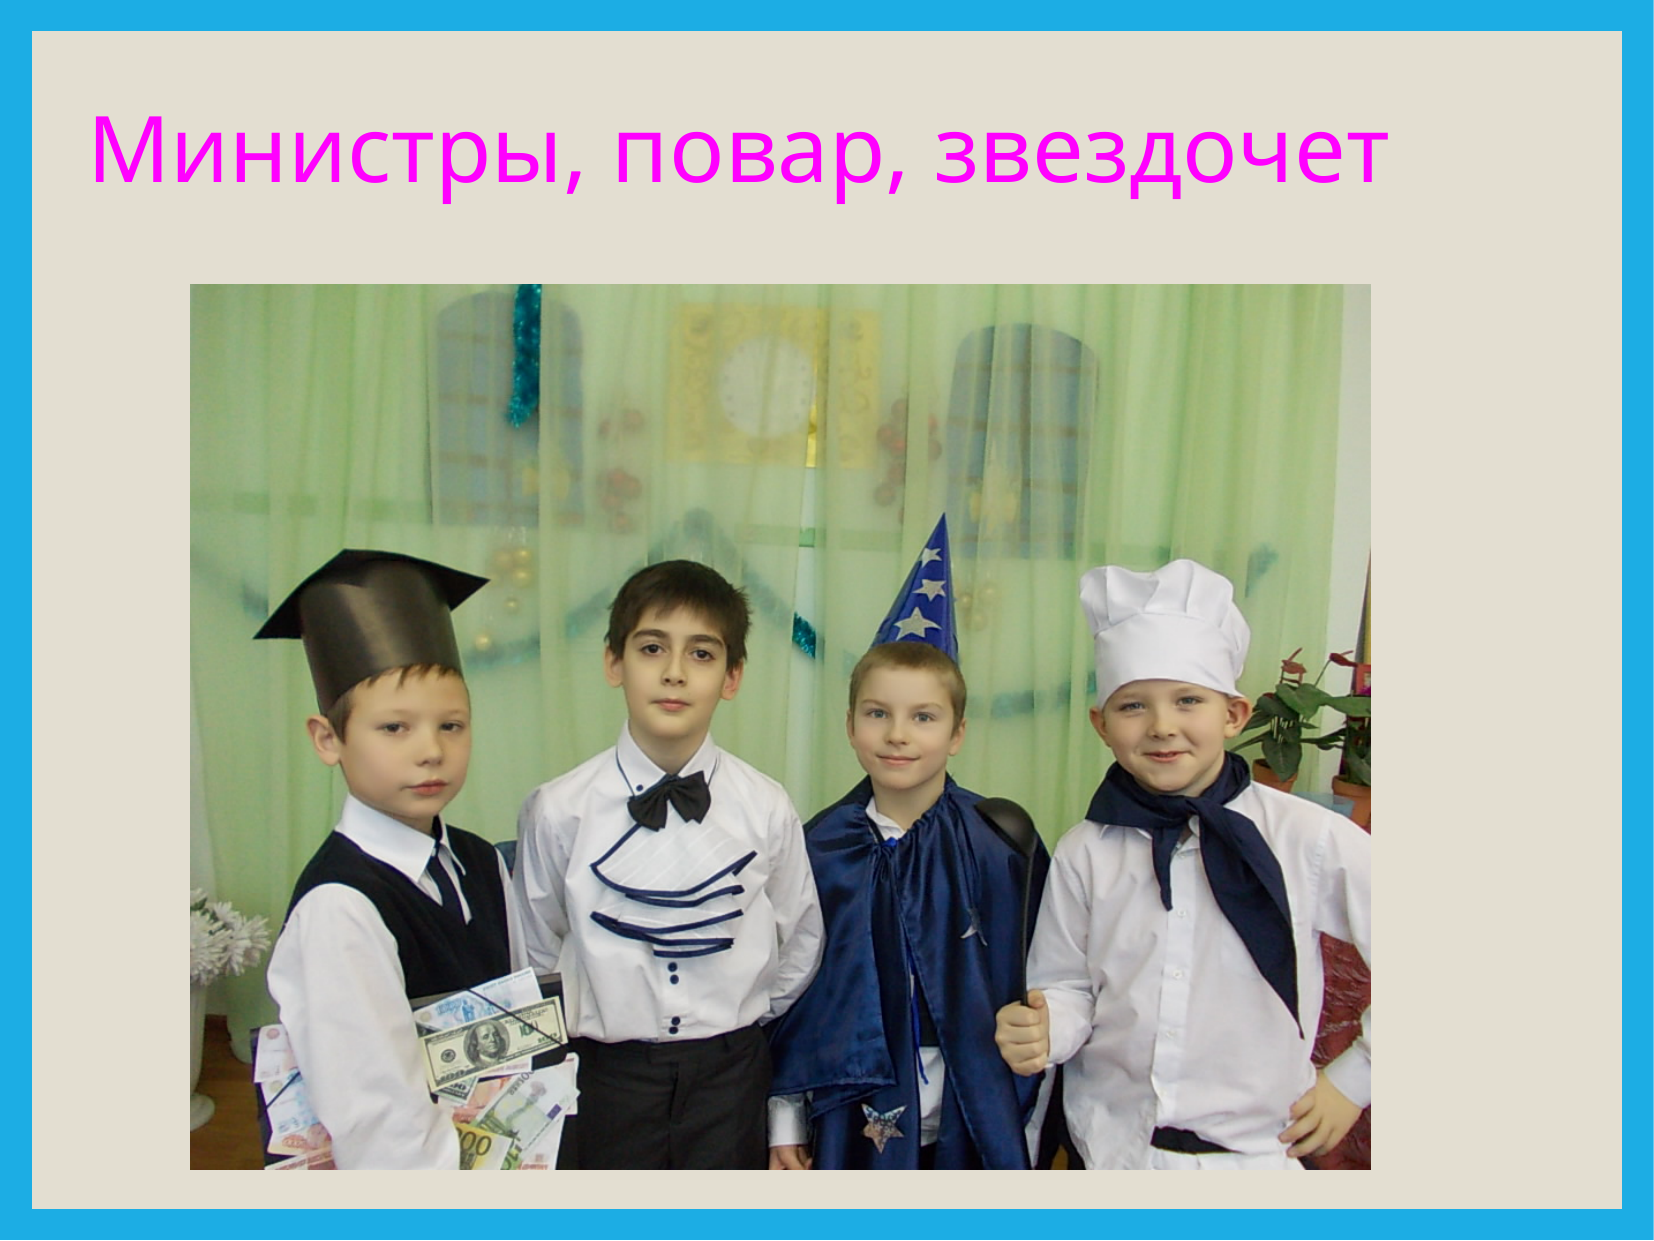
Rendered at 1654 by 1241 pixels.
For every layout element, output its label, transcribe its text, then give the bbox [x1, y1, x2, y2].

title Министры, повар, звездочет [0, 95, 1489, 211]
picture [190, 284, 1371, 1170]
